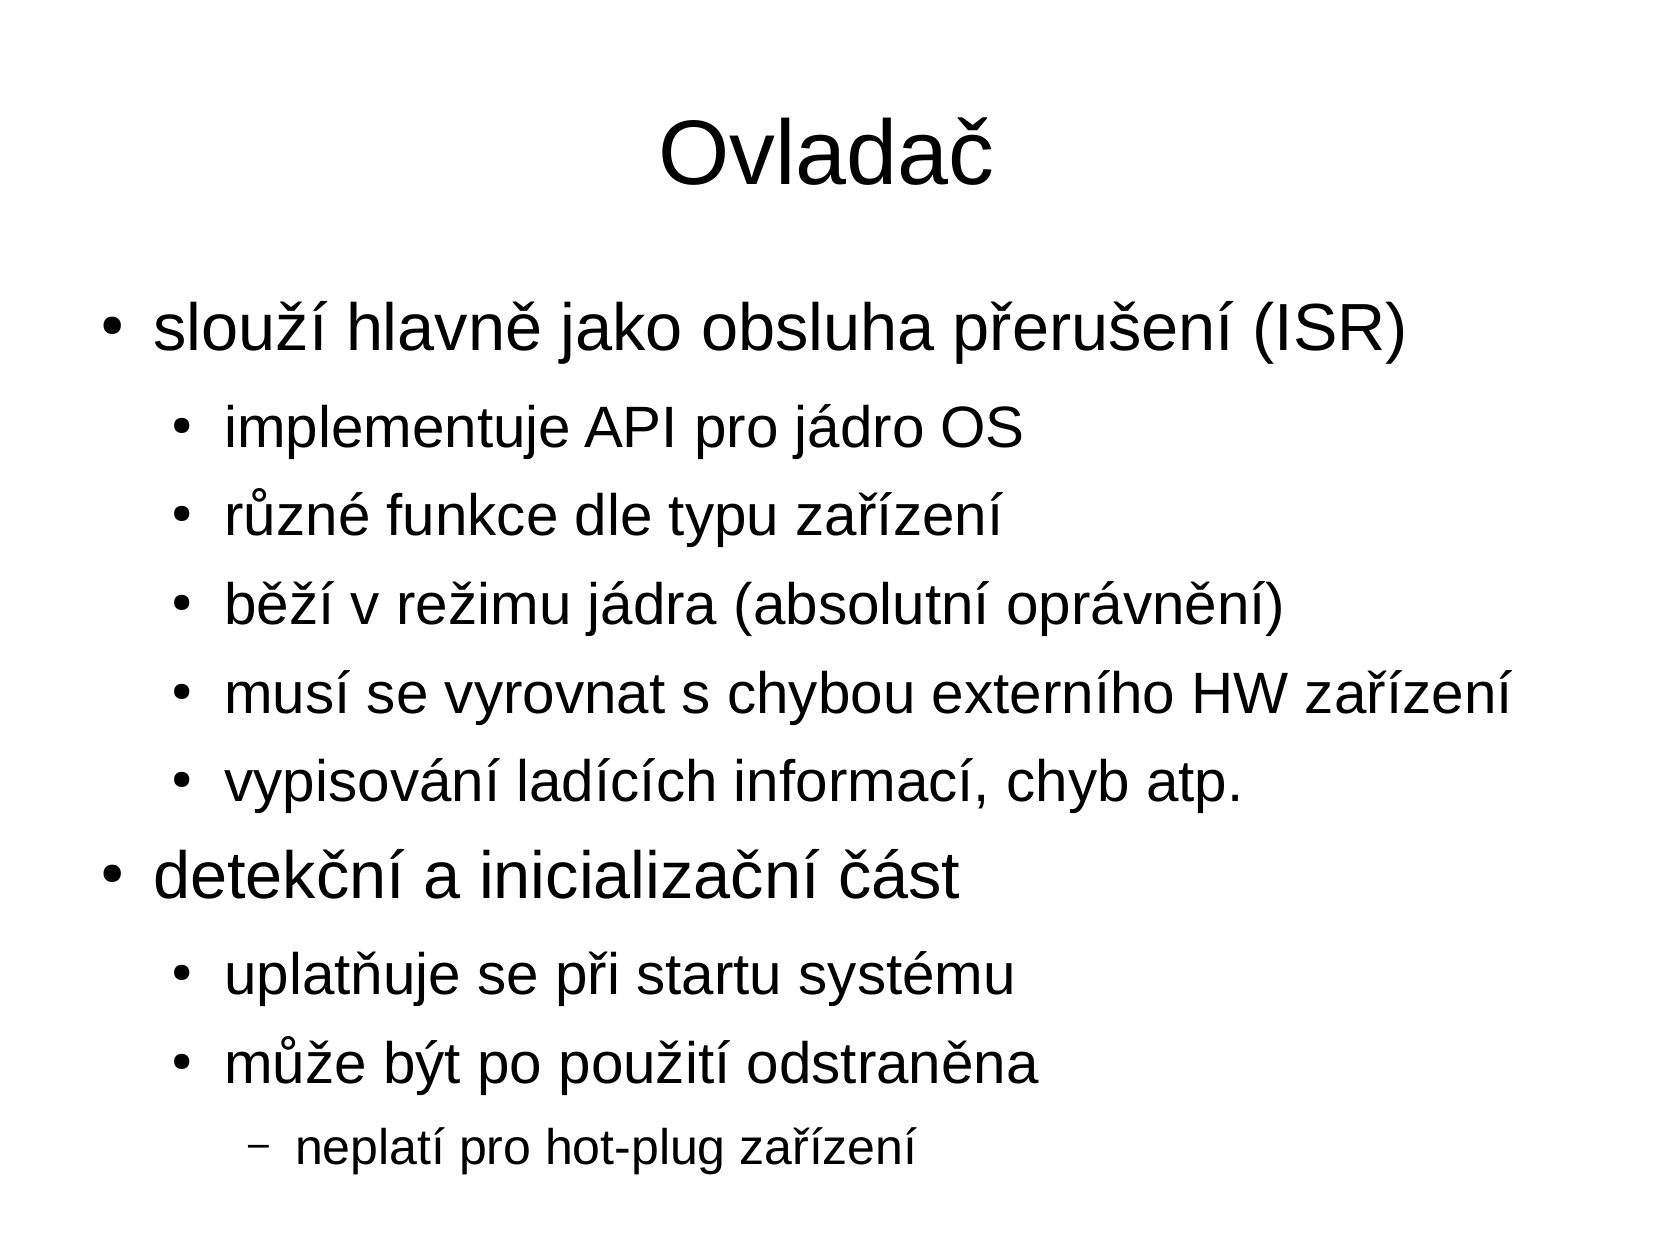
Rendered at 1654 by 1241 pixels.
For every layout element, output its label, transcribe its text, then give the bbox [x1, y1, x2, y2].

title Ovladač [82, 56, 1571, 250]
list slouží hlavně jako obsluha přerušení (ISR) implementuje API pro jádro OS různé funkce dle typu zařízení běží v režimu jádra (absolutní oprávnění) musí se vyrovnat s chybou externího HW zařízení vypisování ladících informací, chyb atp. detekční a inicializační část uplatňuje se při startu systému může být po použití odstraněna neplatí pro hot-plug zařízení [82, 290, 1571, 1176]
